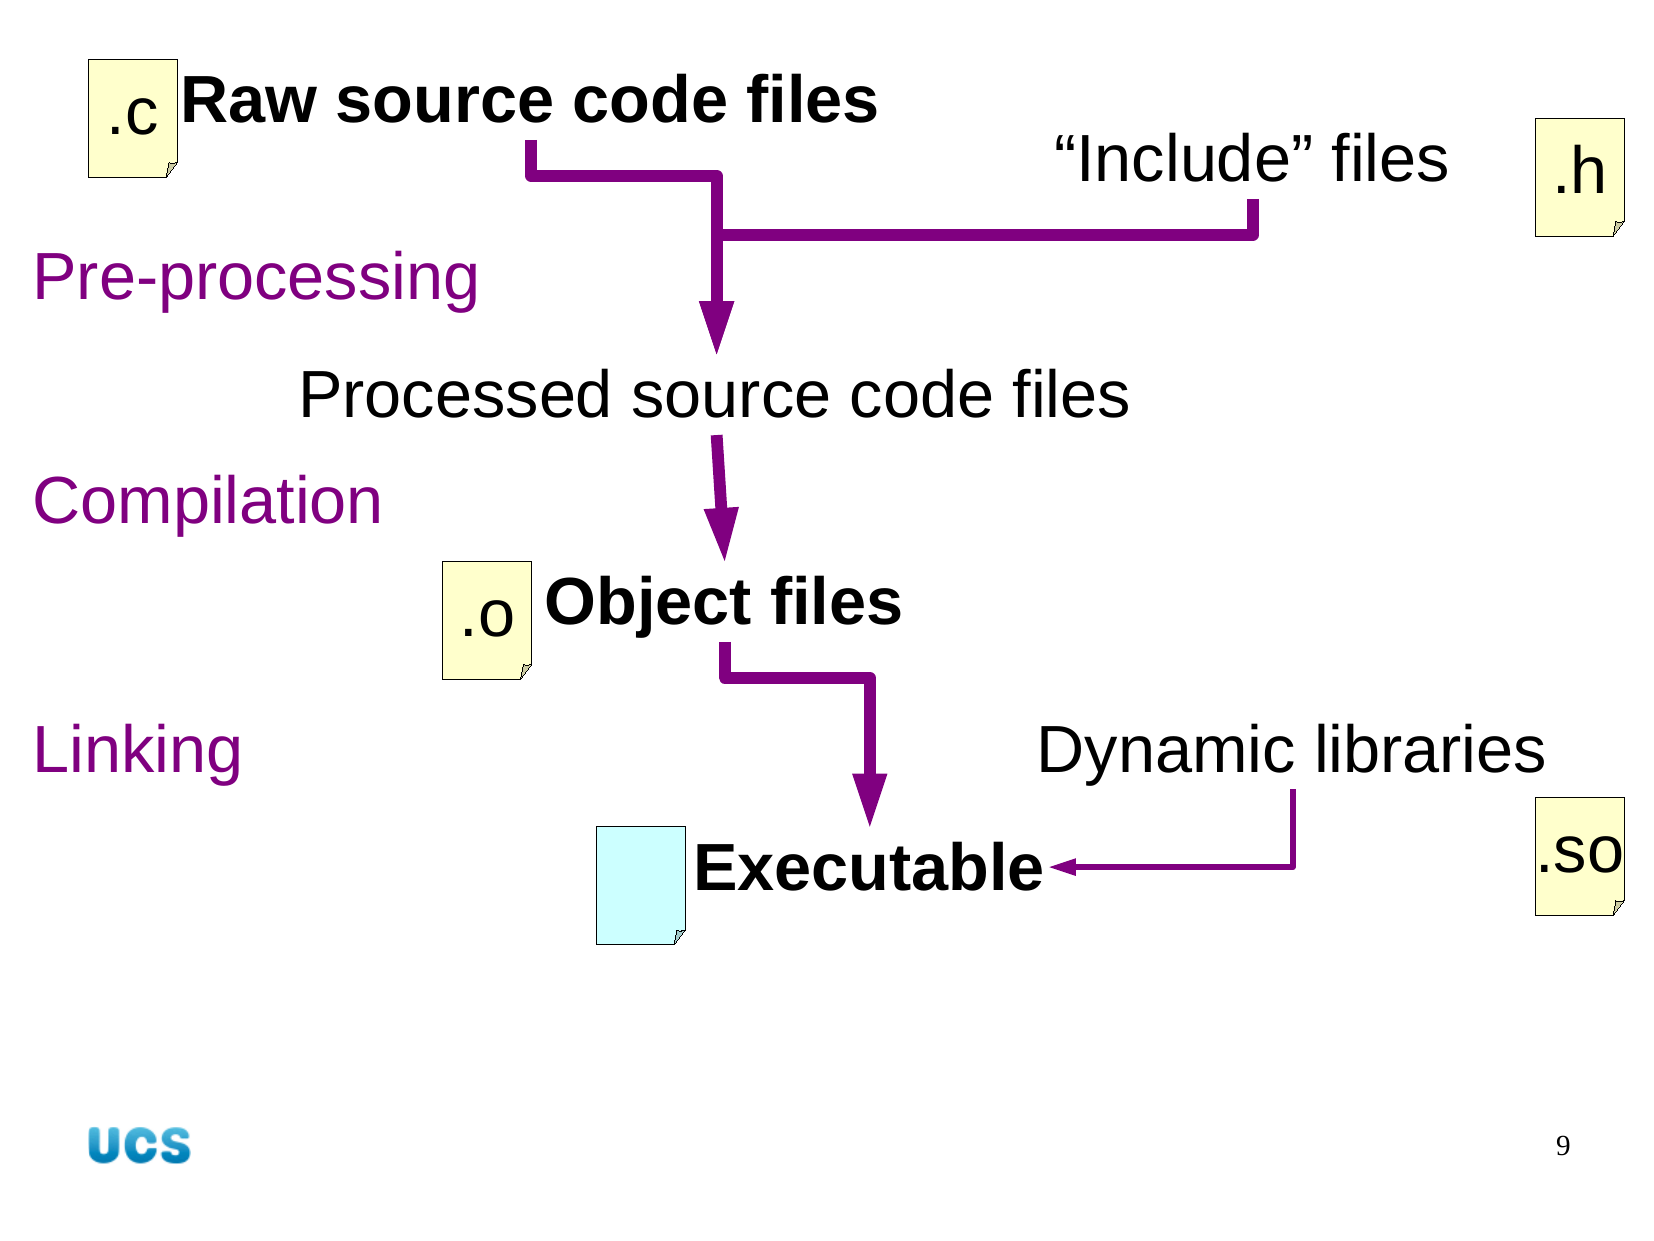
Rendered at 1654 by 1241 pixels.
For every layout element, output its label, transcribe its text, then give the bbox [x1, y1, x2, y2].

text_box Executable [690, 826, 1050, 908]
text_box .c [88, 59, 178, 178]
text_box [596, 826, 686, 945]
text_box “Include” files [1051, 118, 1455, 199]
text_box Pre-processing [29, 236, 486, 317]
text_box Object files [541, 561, 908, 642]
text_box Compilation [29, 460, 389, 542]
text_box Linking [29, 708, 248, 790]
picture [88, 1126, 191, 1165]
text_box .o [442, 561, 532, 680]
text_box Dynamic libraries [1033, 708, 1552, 790]
text_box .so [1535, 797, 1625, 916]
text_box Raw source code files [178, 59, 886, 140]
text_box Processed source code files [295, 354, 1139, 436]
text_box .h [1535, 118, 1625, 237]
